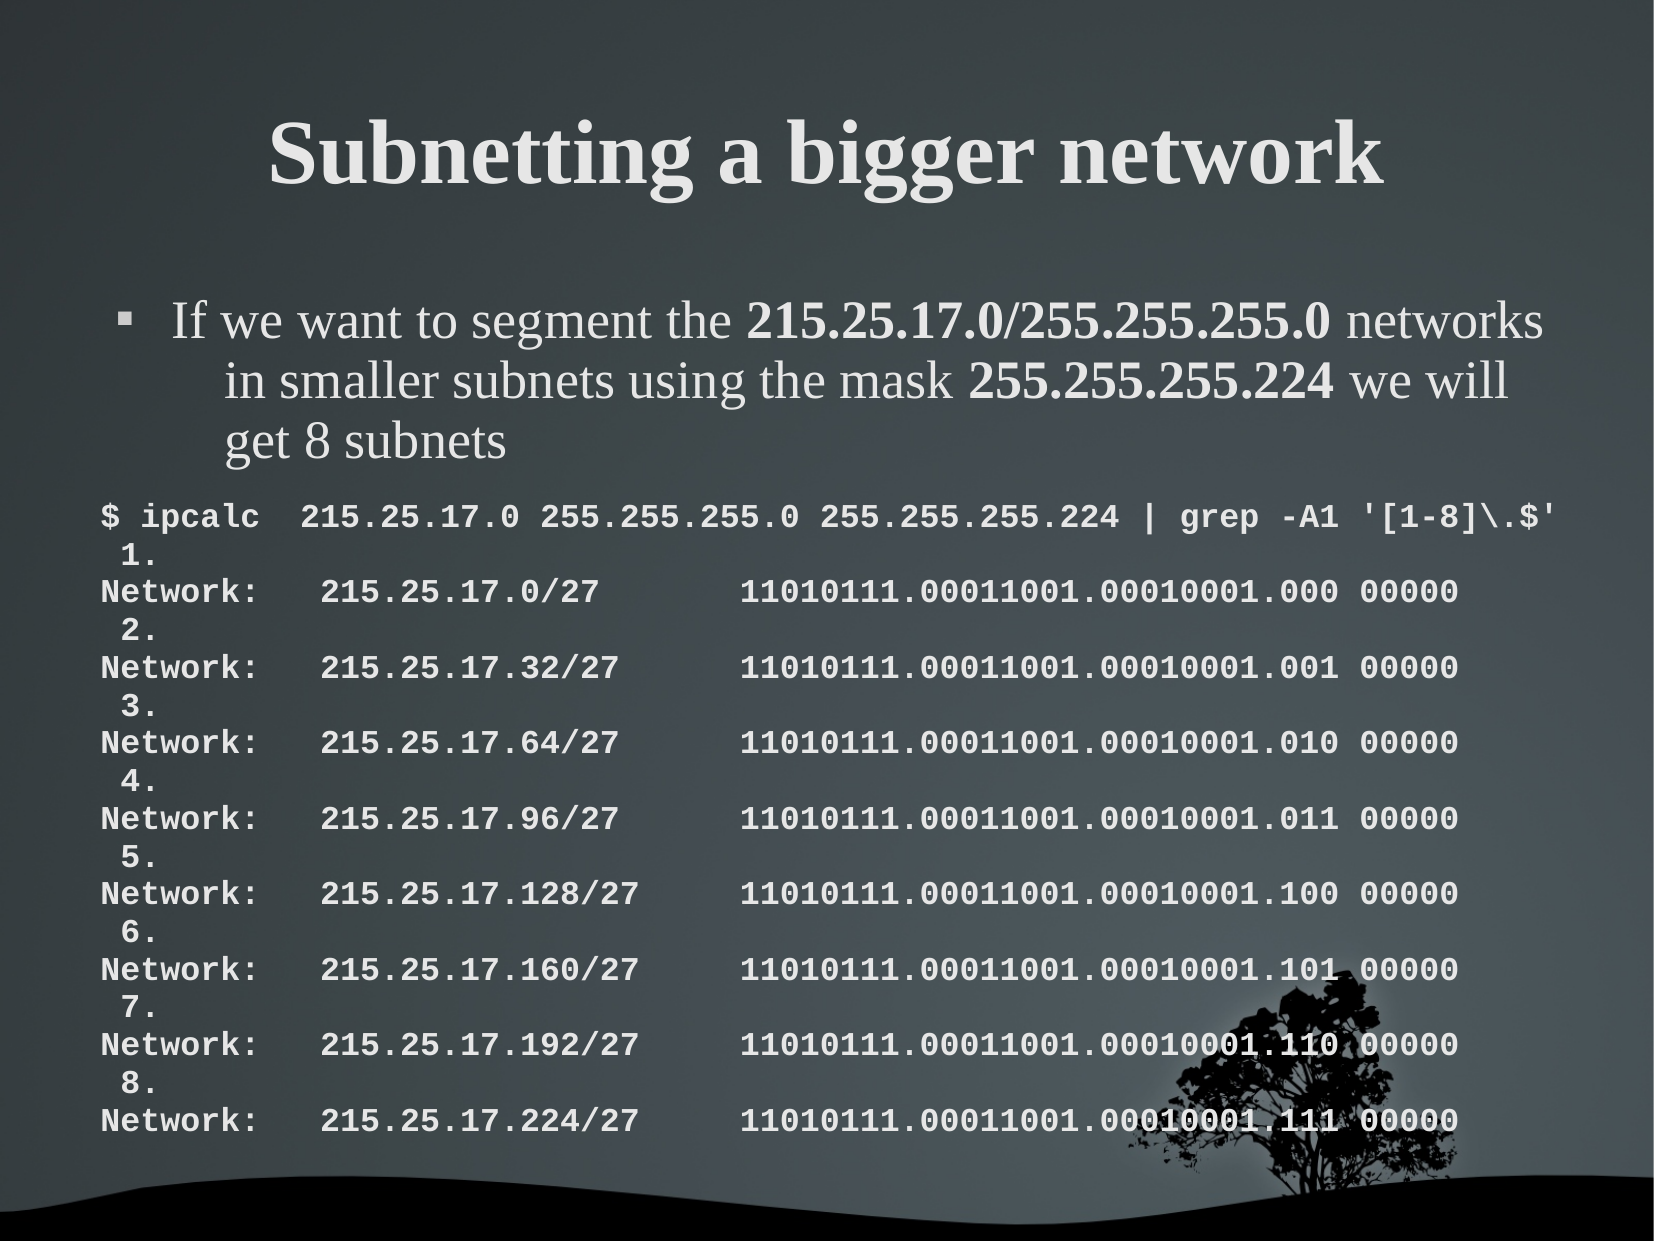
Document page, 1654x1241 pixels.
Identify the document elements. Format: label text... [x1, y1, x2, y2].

list If we want to segment the 215.25.17.0/255.255.255.0 networks in smaller subnets using the mask 255.255.255.224 we will get 8 subnets $ ipcalc 215.25.17.0 255.255.255.0 255.255.255.224 | grep -A1 '[1-8]\.$' 1. Network: 215.25.17.0/27 11010111.00011001.00010001.000 00000 2. Network: 215.25.17.32/27 11010111.00011001.00010001.001 00000 3. Network: 215.25.17.64/27 11010111.00011001.00010001.010 00000 4. Network: 215.25.17.96/27 11010111.00011001.00010001.011 00000 5. Network: 215.25.17.128/27 11010111.00011001.00010001.100 00000 6. Network: 215.25.17.160/27 11010111.00011001.00010001.101 00000 7. Network: 215.25.17.192/27 11010111.00011001.00010001.110 00000 8. Network: 215.25.17.224/27 11010111.00011001.00010001.111 00000 [82, 290, 1571, 1167]
title Subnetting a bigger network [82, 33, 1571, 273]
picture [0, 0, 1654, 1241]
